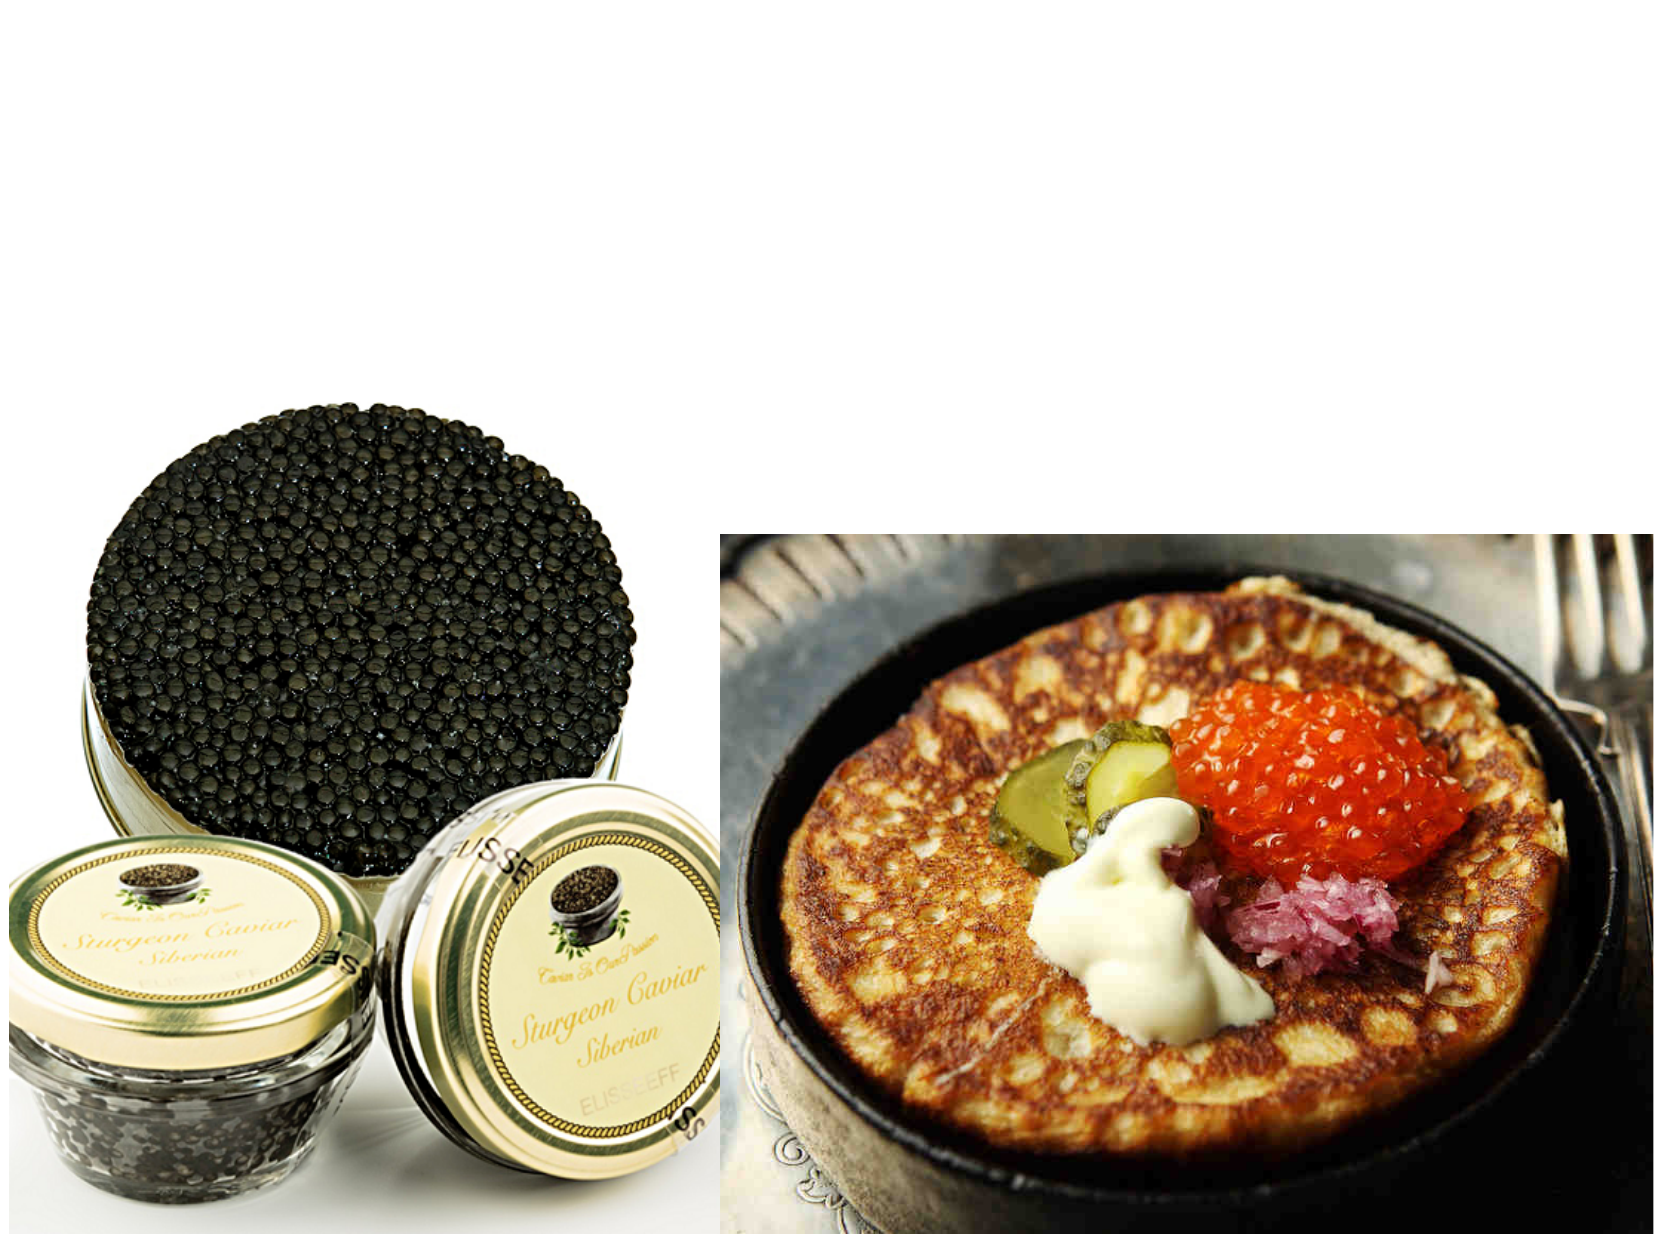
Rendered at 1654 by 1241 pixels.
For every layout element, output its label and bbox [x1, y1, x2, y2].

picture [9, 401, 1654, 1234]
